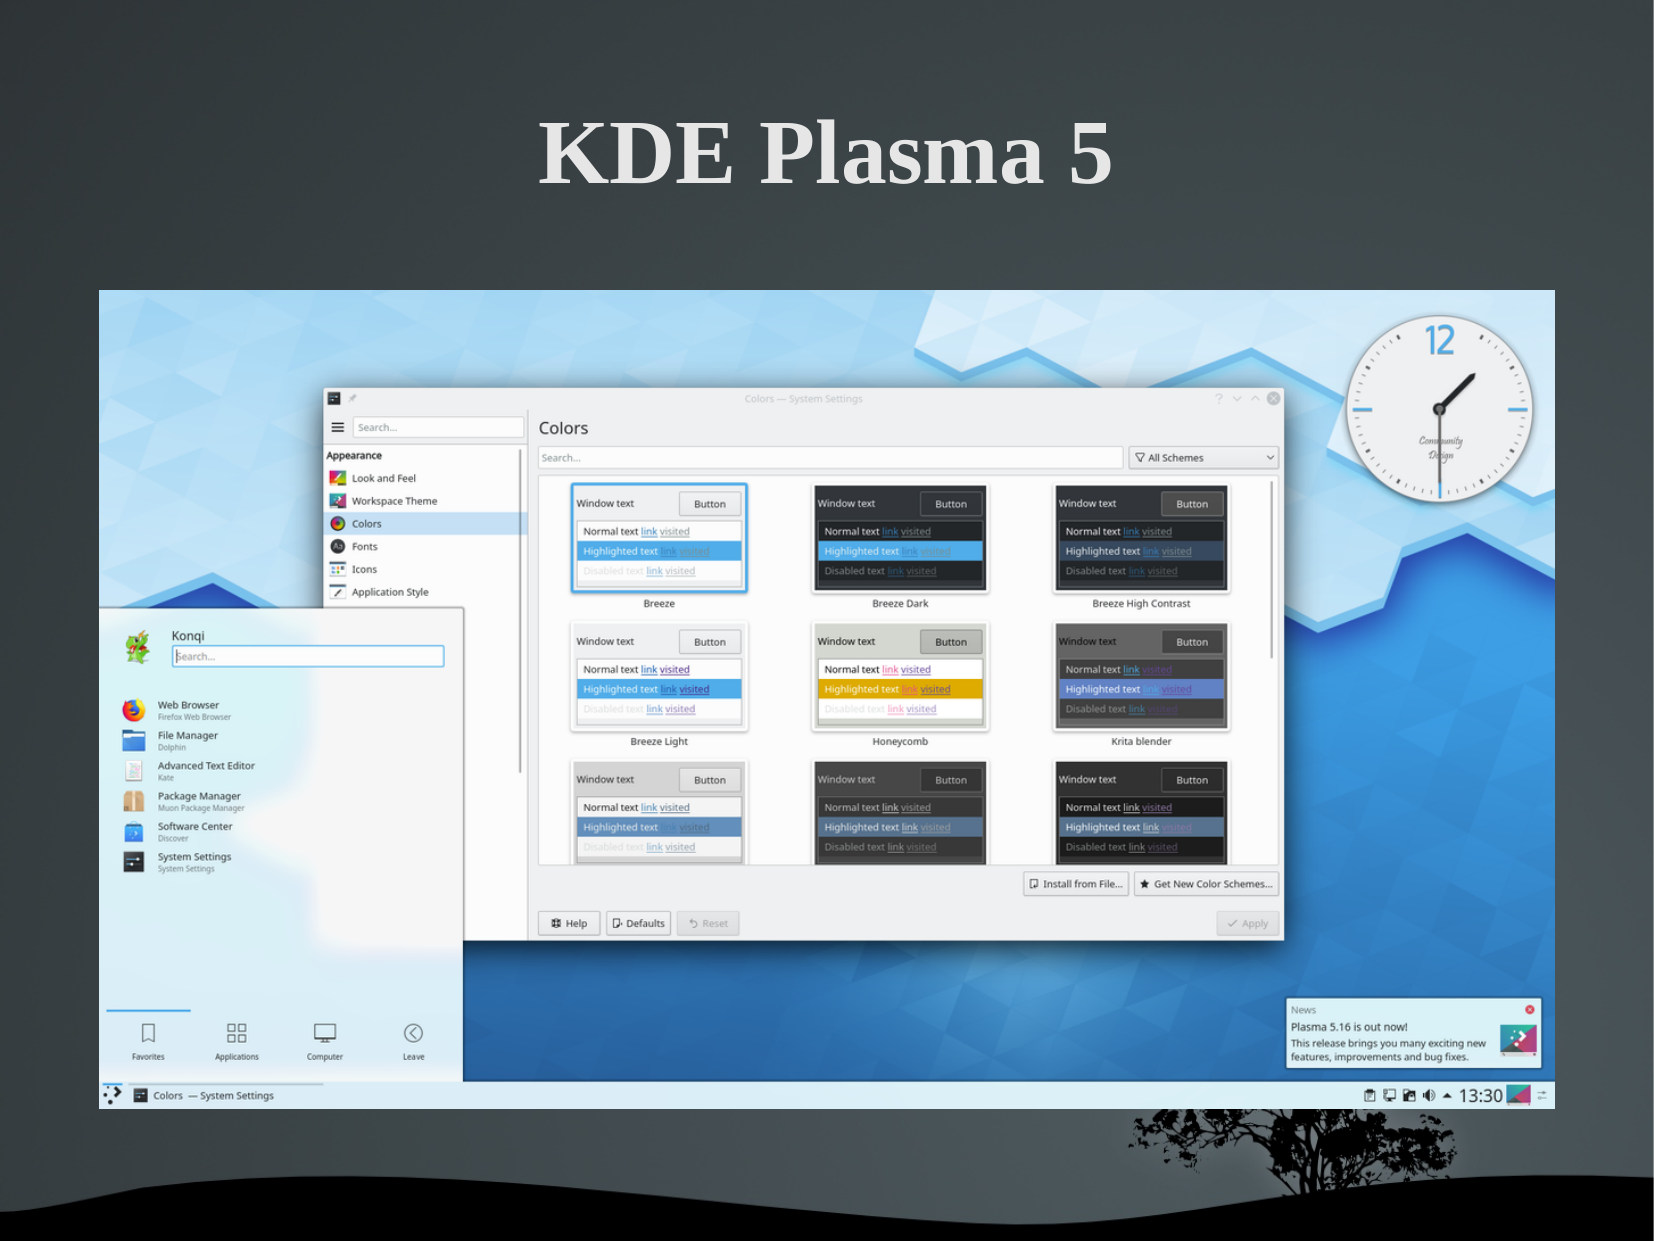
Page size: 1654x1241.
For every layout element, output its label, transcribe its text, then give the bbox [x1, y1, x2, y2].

picture [0, 0, 1654, 1241]
title KDE Plasma 5 [82, 49, 1571, 257]
